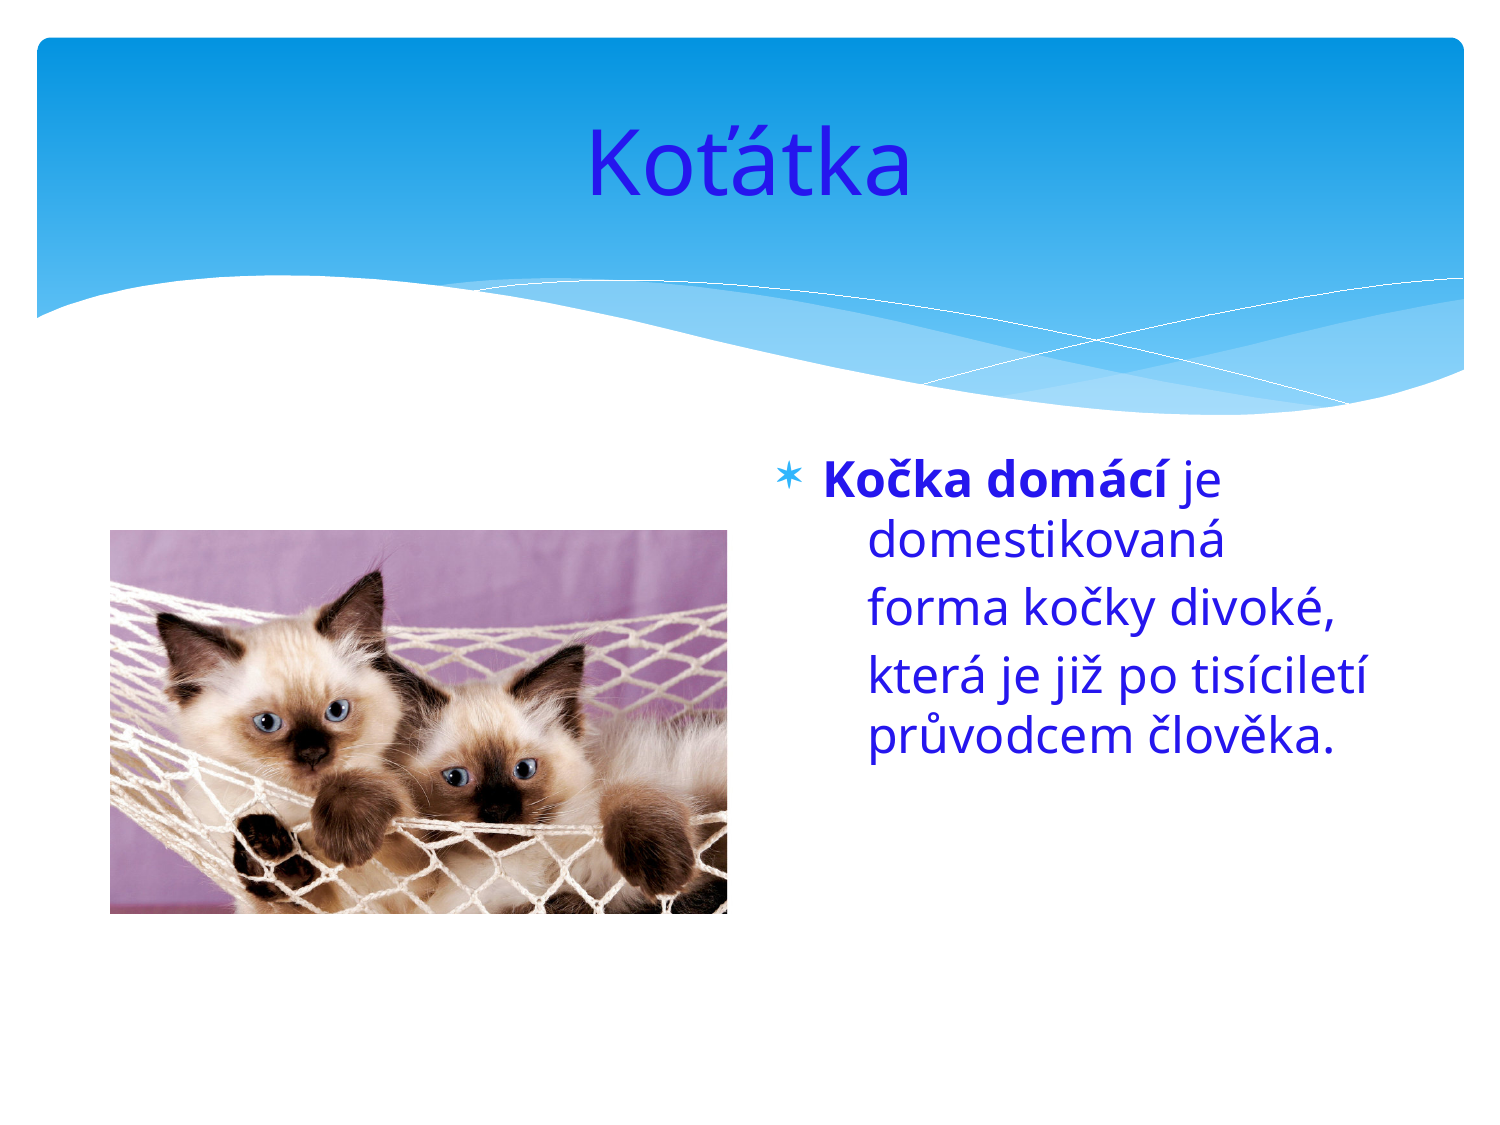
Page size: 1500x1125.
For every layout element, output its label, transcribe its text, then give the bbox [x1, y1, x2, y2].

title Koťátka [75, 55, 1426, 262]
picture [110, 530, 739, 914]
list Kočka domácí je domestikovaná forma kočky divoké, která je již po tisíciletí průvodcem člověka. [761, 439, 1389, 1006]
